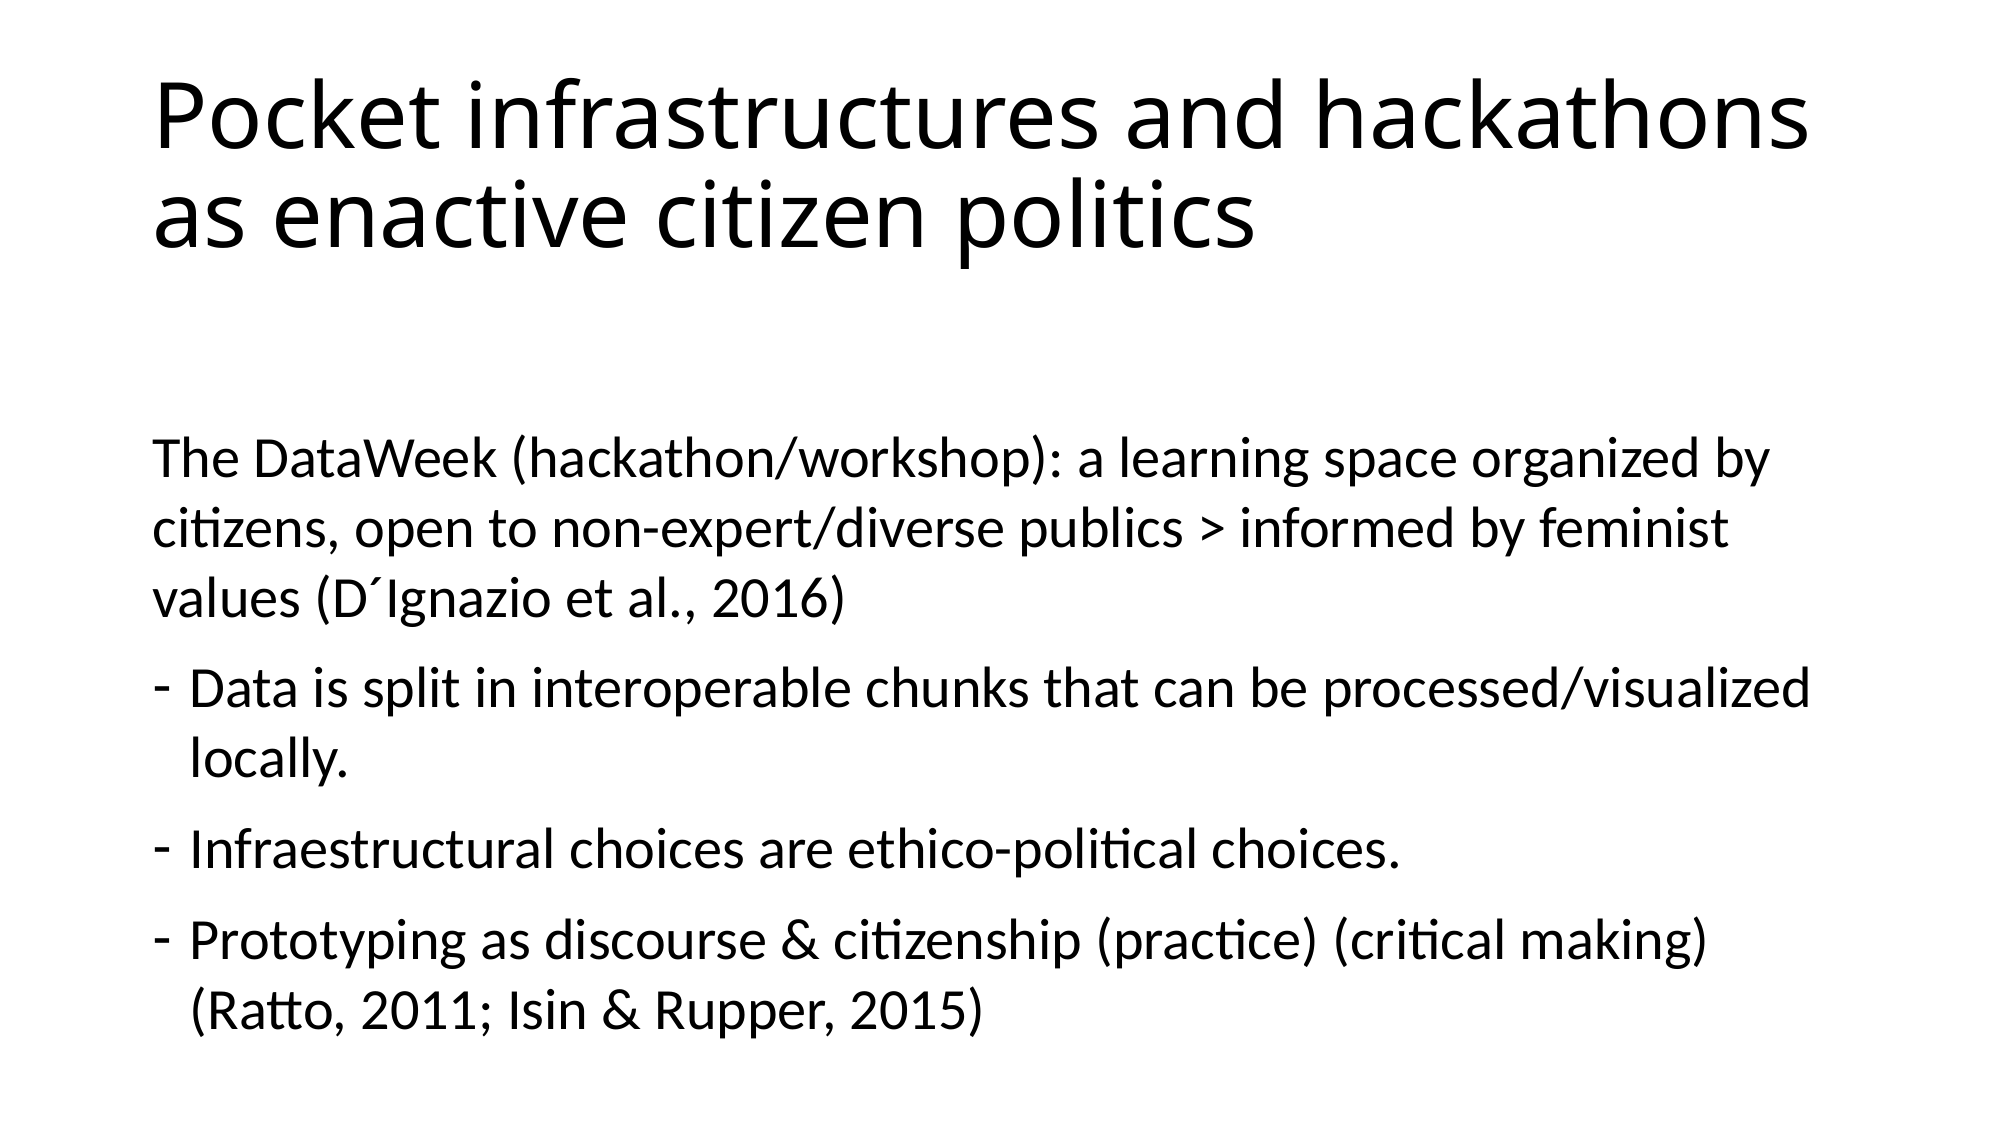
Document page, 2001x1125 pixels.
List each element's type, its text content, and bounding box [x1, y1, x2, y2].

title Pocket infrastructures and hackathons as enactive citizen politics [137, 59, 1863, 278]
list The DataWeek (hackathon/workshop): a learning space organized by citizens, open to non-expert/diverse publics > informed by feminist values (D´Ignazio et al., 2016) Data is split in interoperable chunks that can be processed/visualized locally. Infraestructural choices are ethico-political choices. Prototyping as discourse & citizenship (practice) (critical making) (Ratto, 2011; Isin & Rupper, 2015) [137, 411, 1863, 1125]
